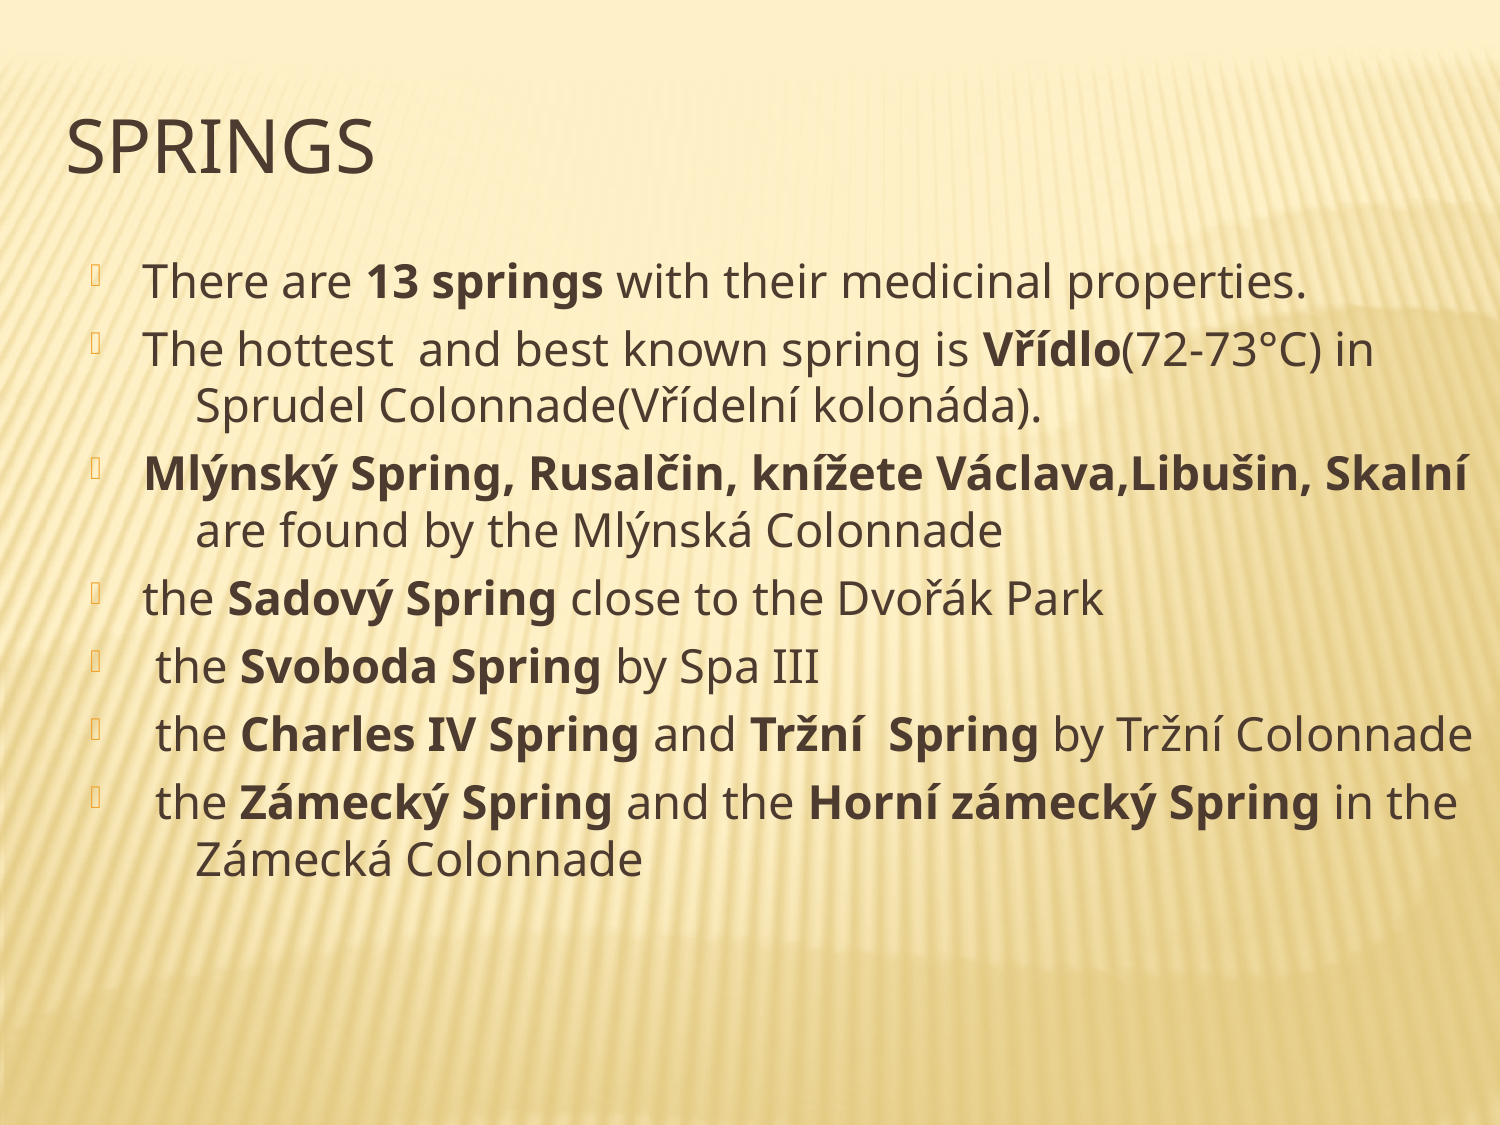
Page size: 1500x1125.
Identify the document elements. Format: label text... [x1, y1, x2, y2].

list There are 13 springs with their medicinal properties. The hottest and best known spring is Vřídlo(72-73°C) in Sprudel Colonnade(Vřídelní kolonáda). Mlýnský Spring, Rusalčin, knížete Václava,Libušin, Skalní are found by the Mlýnská Colonnade the Sadový Spring close to the Dvořák Park the Svoboda Spring by Spa III the Charles IV Spring and Tržní Spring by Tržní Colonnade the Zámecký Spring and the Horní zámecký Spring in the Zámecká Colonnade [75, 243, 1500, 986]
title Springs [50, 75, 1476, 213]
